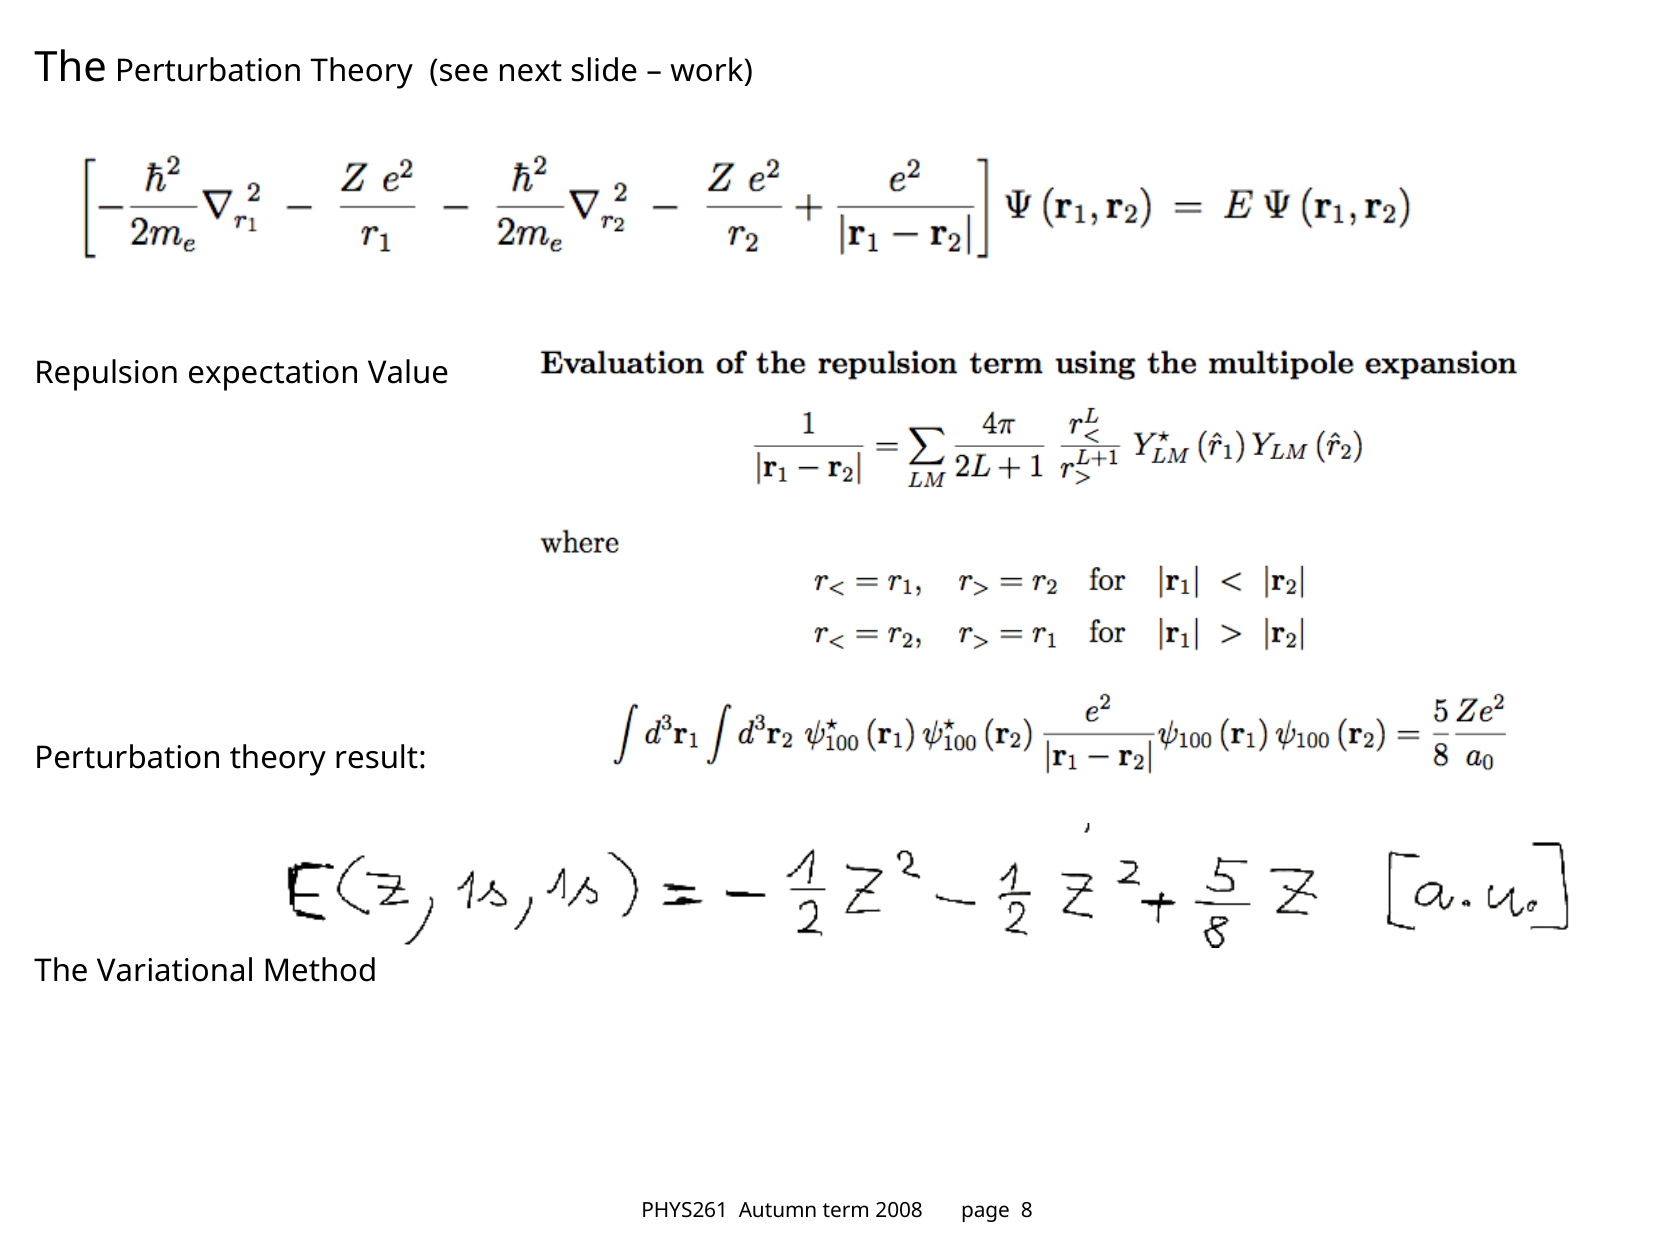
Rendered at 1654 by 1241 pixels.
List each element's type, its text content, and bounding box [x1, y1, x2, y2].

picture [517, 336, 1536, 797]
picture [277, 823, 1578, 948]
picture [54, 104, 1439, 330]
text_box The Perturbation Theory (see next slide – work) Repulsion expectation Value Perturbation theory result: The Variational Method [19, 28, 1628, 1206]
